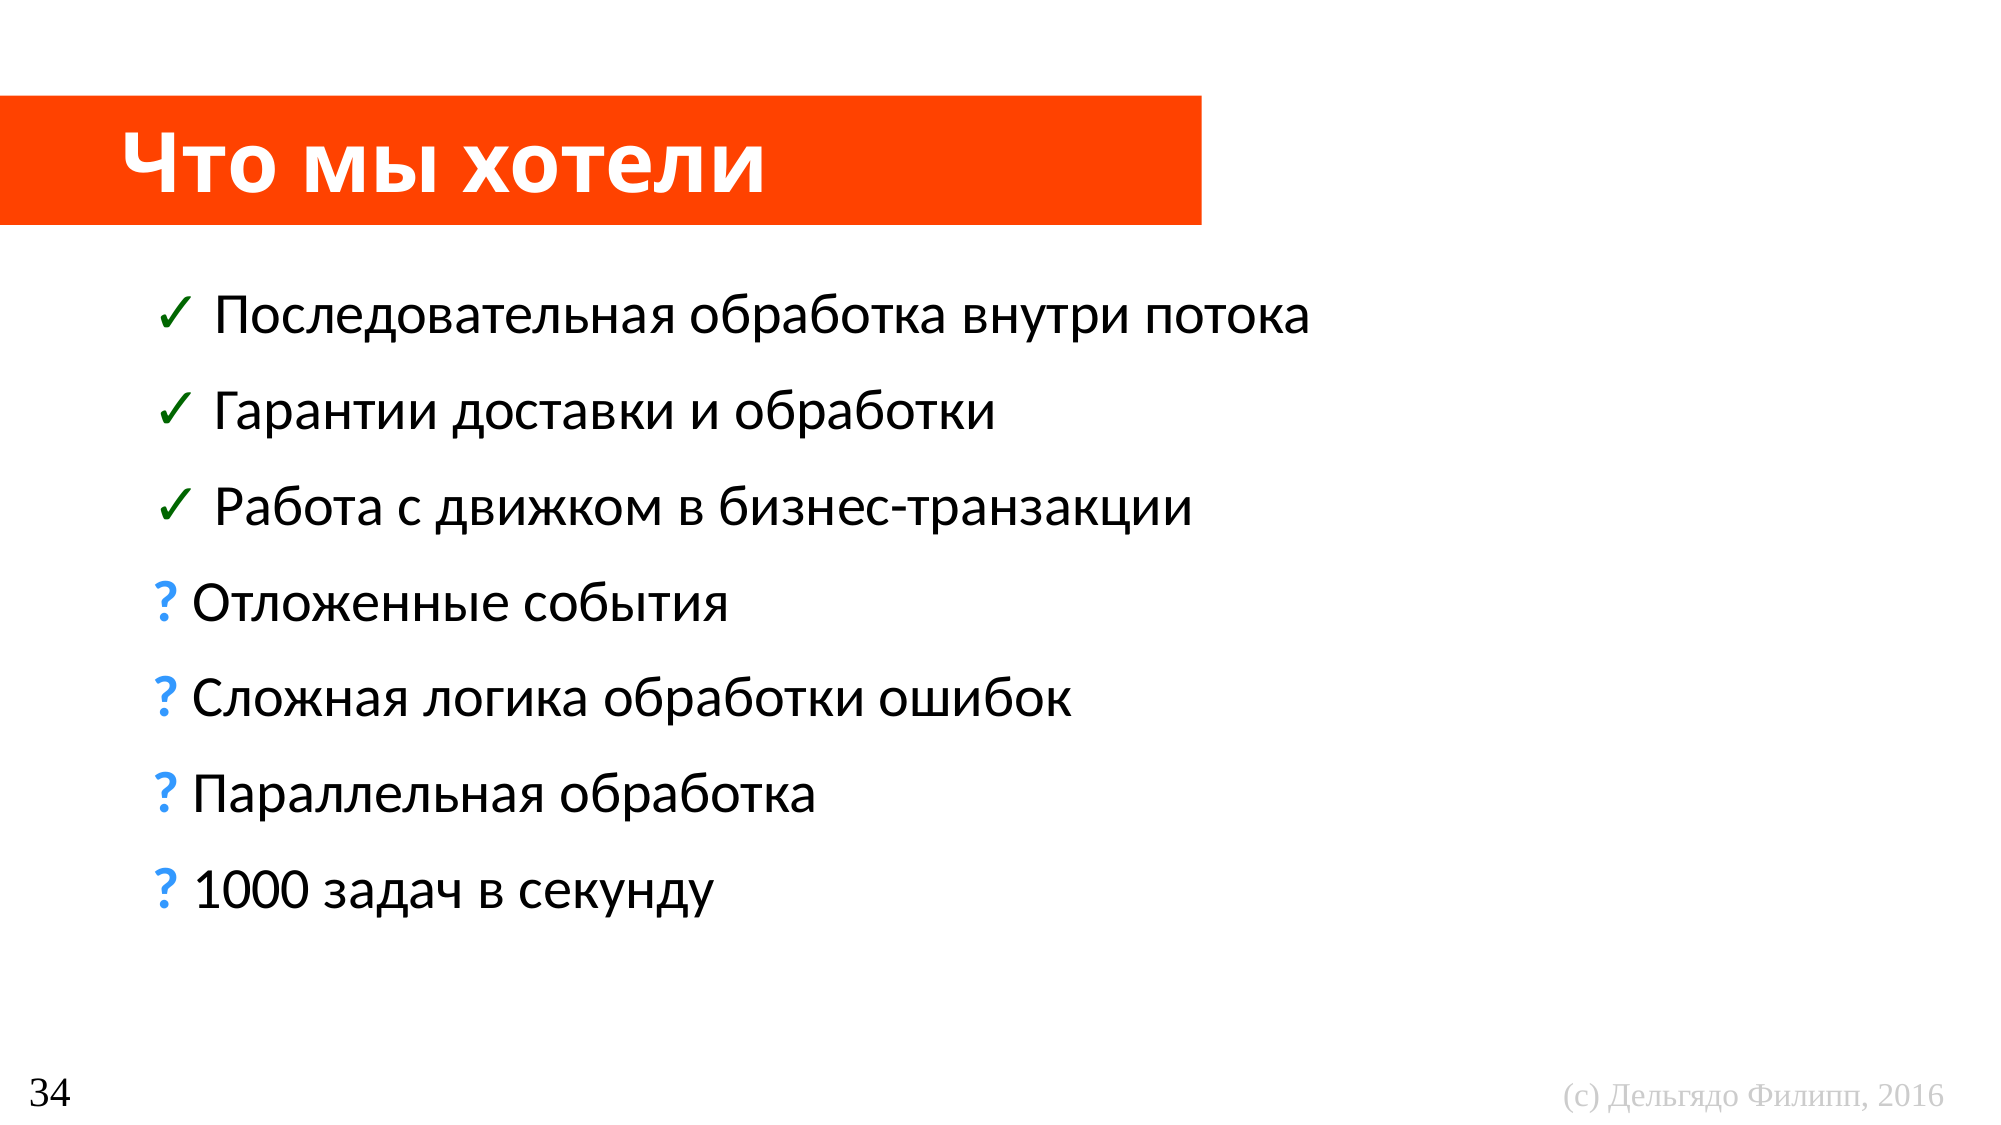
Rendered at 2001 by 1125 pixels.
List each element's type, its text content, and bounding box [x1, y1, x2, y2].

title Что мы хотели [0, 95, 1202, 225]
list ✓ Последовательная обработка внутри потока ✓ Гарантии доставки и обработки ✓ Работа с движком в бизнес-транзакции ? Отложенные события ? Сложная логика обработки ошибок ? Параллельная обработка ? 1000 задач в секунду [137, 282, 1863, 1014]
